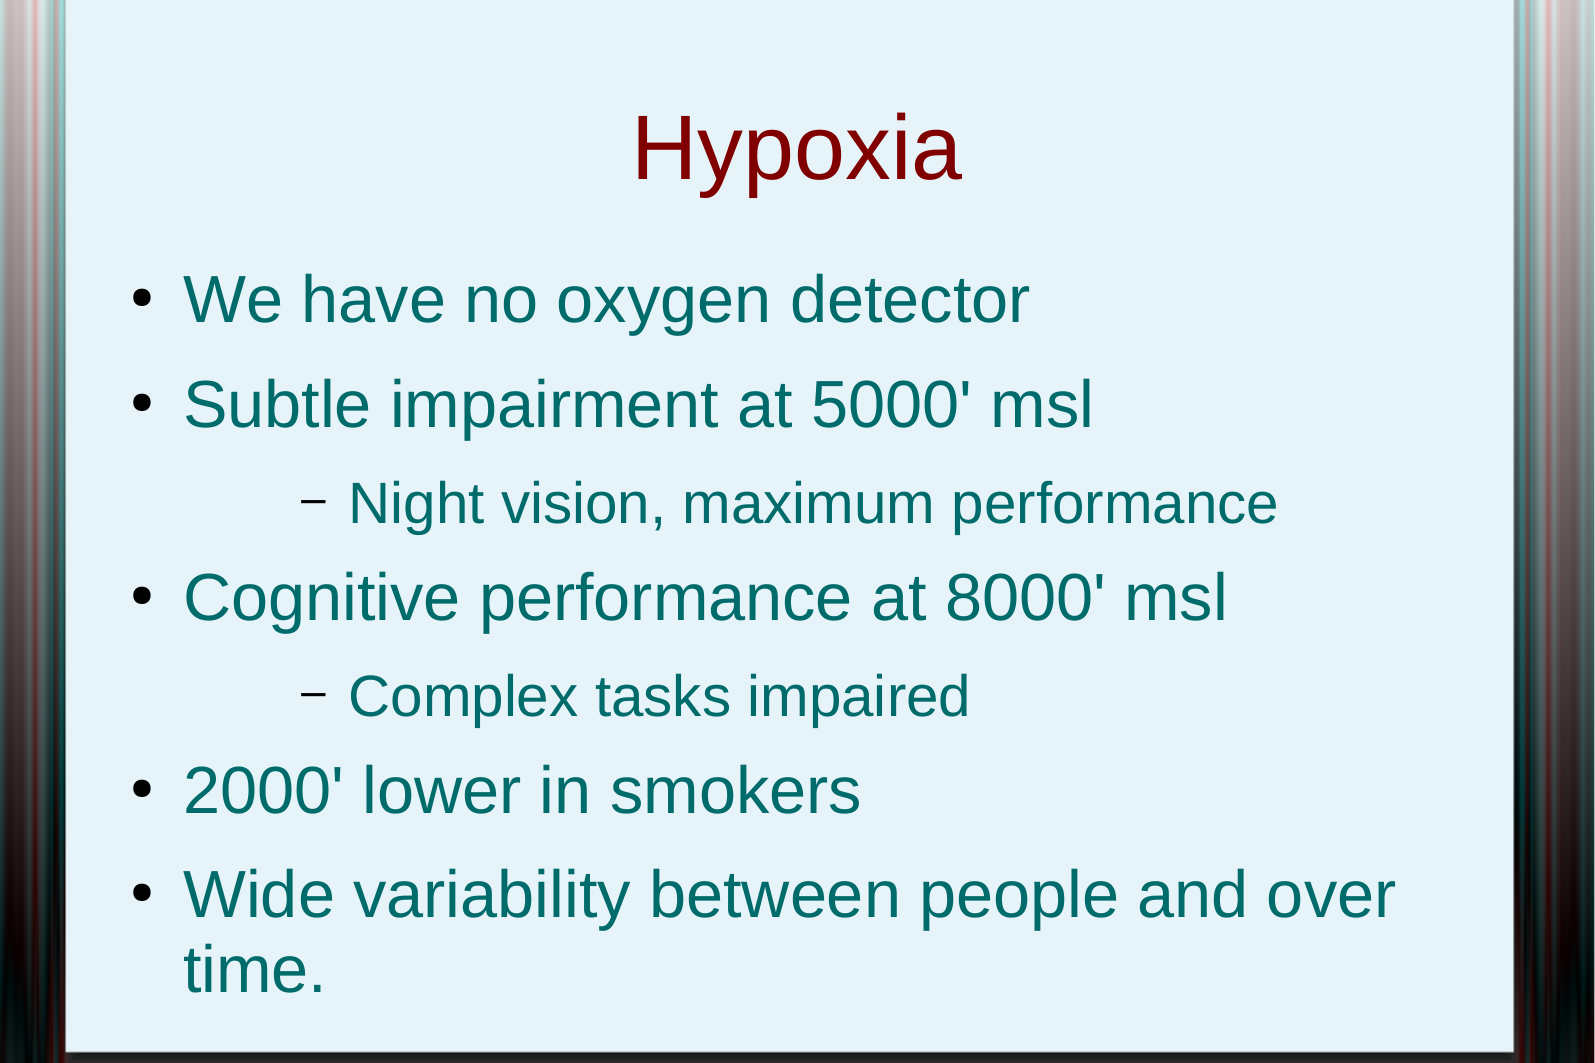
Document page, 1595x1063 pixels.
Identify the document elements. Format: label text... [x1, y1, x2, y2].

list We have no oxygen detector Subtle impairment at 5000' msl Night vision, maximum performance Cognitive performance at 8000' msl Complex tasks impaired 2000' lower in smokers Wide variability between people and over time. [112, 262, 1463, 1013]
picture [0, 0, 1595, 1063]
title Hypoxia [113, 75, 1481, 220]
